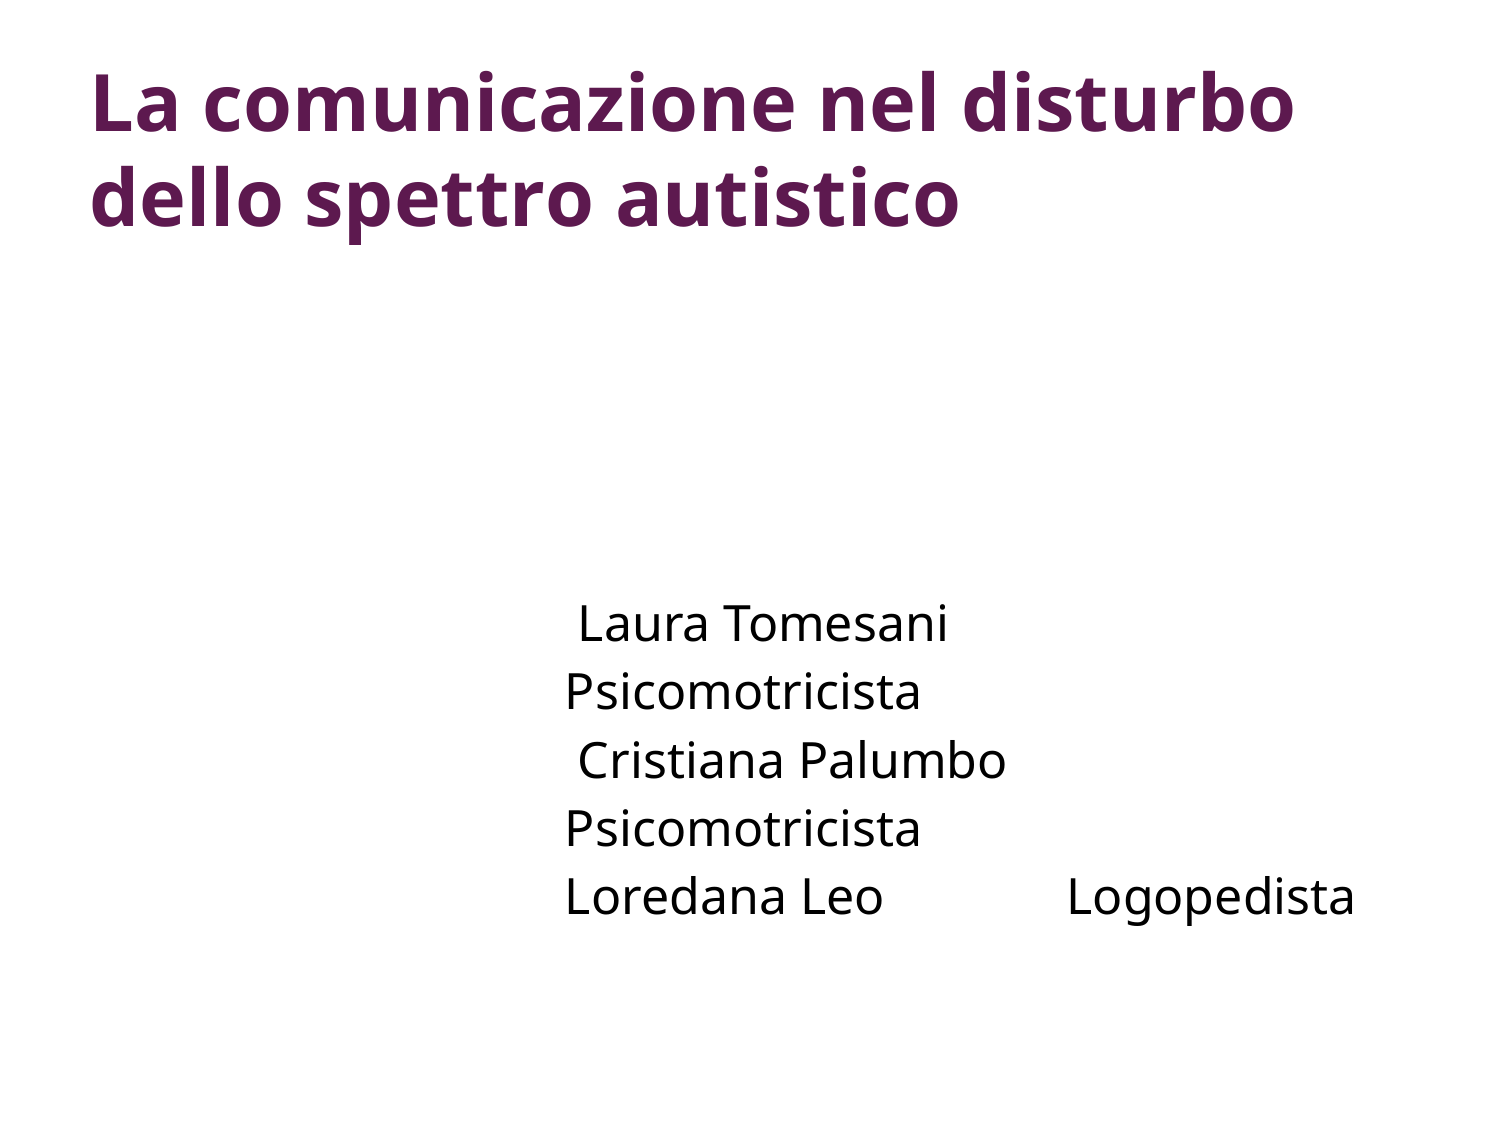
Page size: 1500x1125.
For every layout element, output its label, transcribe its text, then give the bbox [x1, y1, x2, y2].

text_box Laura Tomesani Psicomotricista Cristiana Palumbo Psicomotricista Loredana Leo Logopedista [550, 580, 1390, 858]
title La comunicazione nel disturbo dello spettro autistico [75, 44, 1425, 233]
